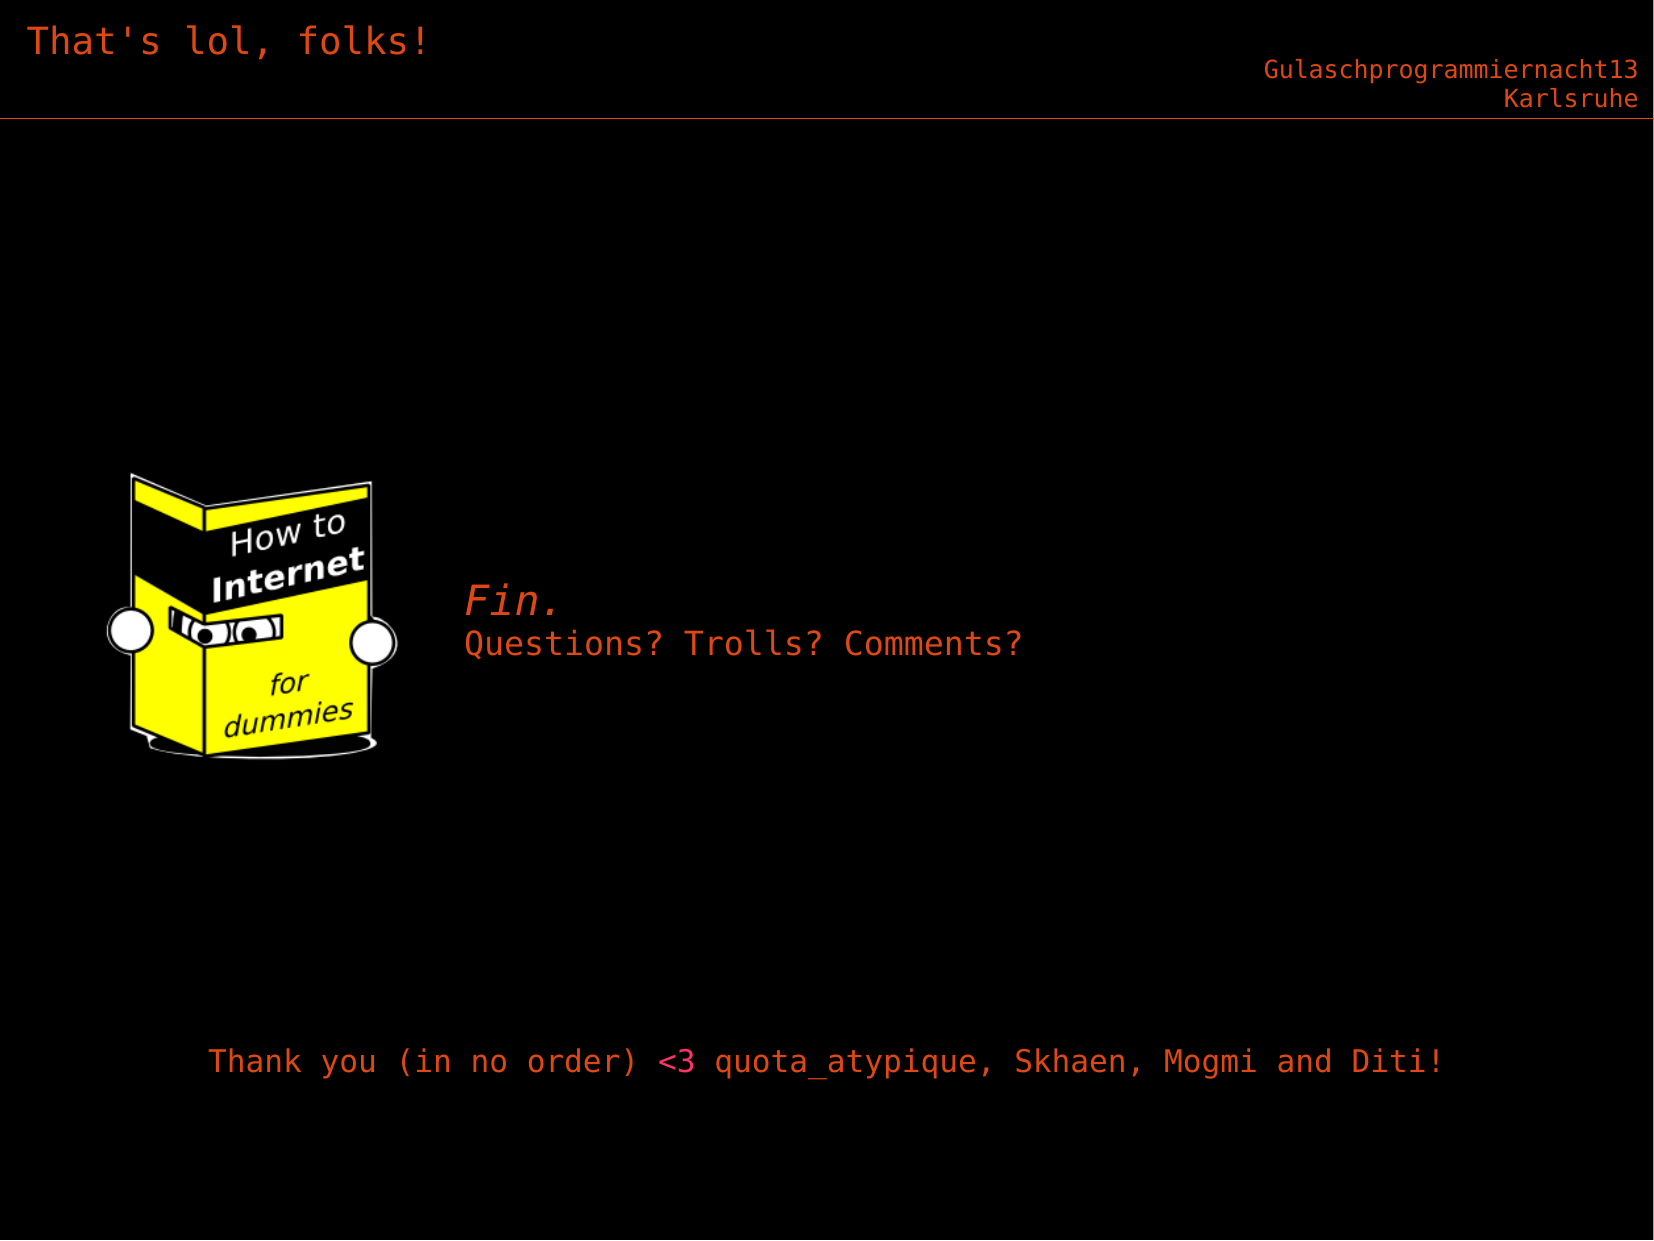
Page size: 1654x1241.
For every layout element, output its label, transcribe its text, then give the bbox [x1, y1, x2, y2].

text_box Fin. Questions? Trolls? Comments? [449, 569, 1040, 671]
text_box That's lol, folks! [11, 12, 969, 103]
picture [28, 404, 485, 836]
text_box Gulaschprogrammiernacht13 Karlsruhe [1248, 47, 1654, 121]
text_box Thank you (in no order) <3 quota_atypique, Skhaen, Mogmi and Diti! [0, 1036, 1654, 1088]
